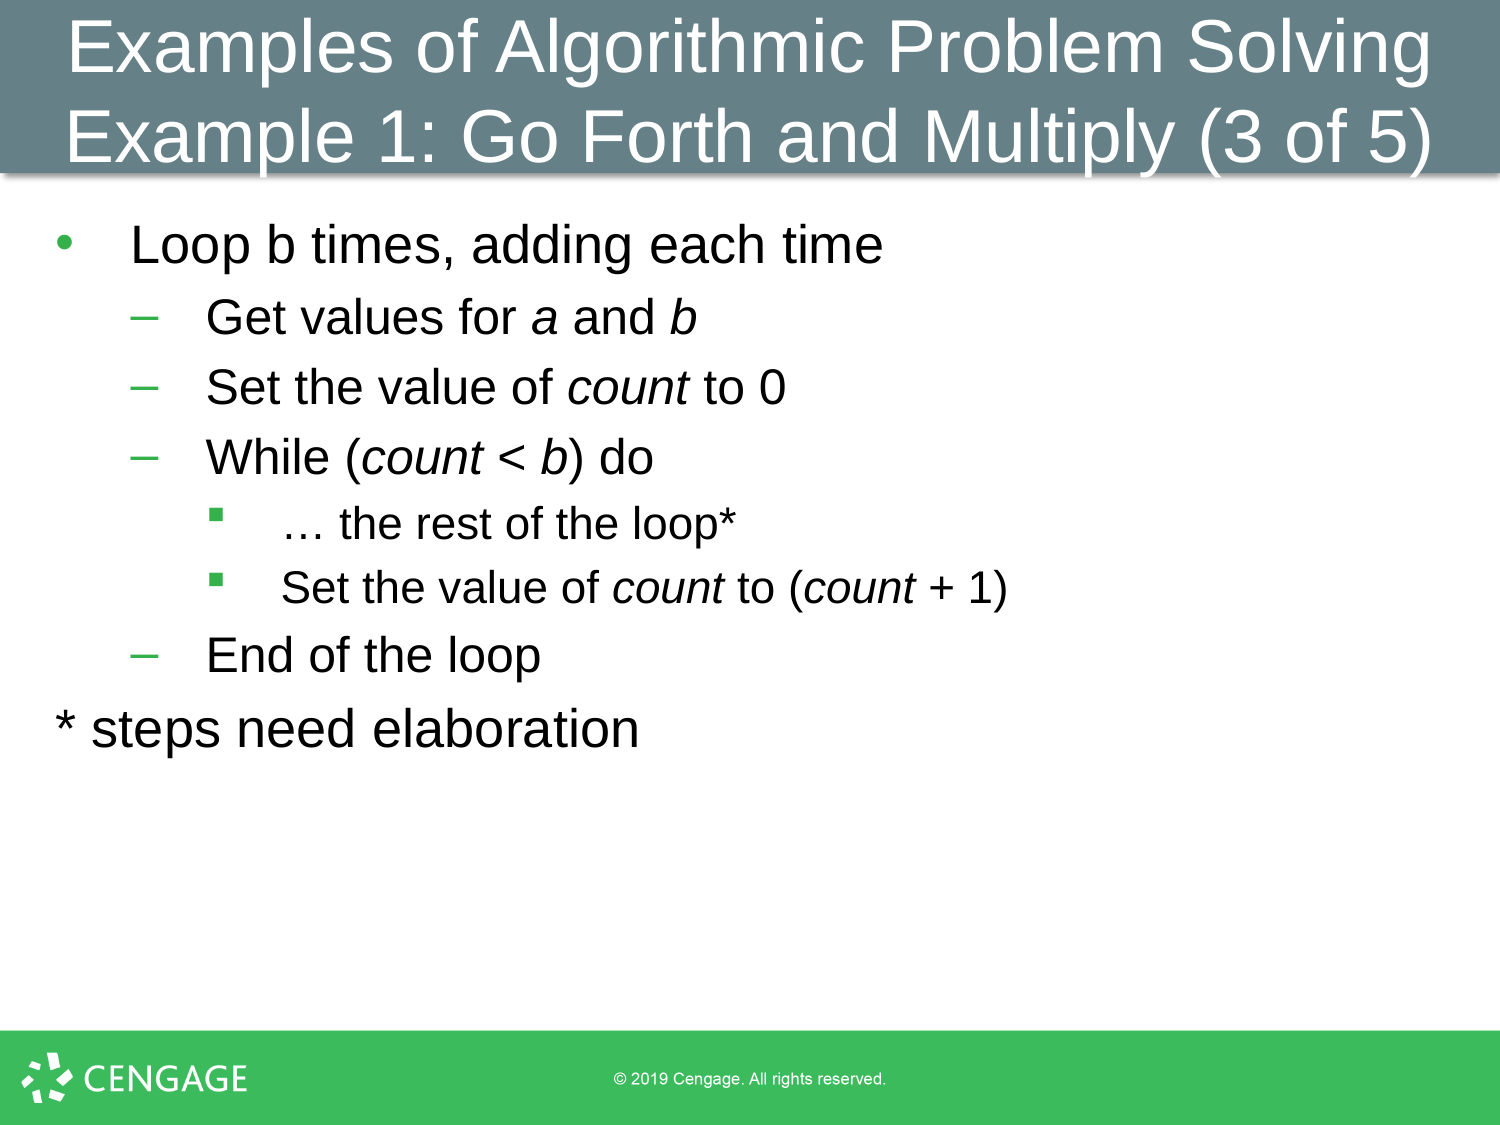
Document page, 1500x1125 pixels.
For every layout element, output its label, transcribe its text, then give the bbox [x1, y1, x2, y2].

title Examples of Algorithmic Problem Solving Example 1: Go Forth and Multiply (3 of 5) [0, 0, 1500, 174]
picture [0, 174, 1500, 1125]
list Loop b times, adding each time Get values for a and b Set the value of count to 0 While (count < b) do … the rest of the loop* Set the value of count to (count + 1) End of the loop * steps need elaboration [40, 201, 1460, 1005]
